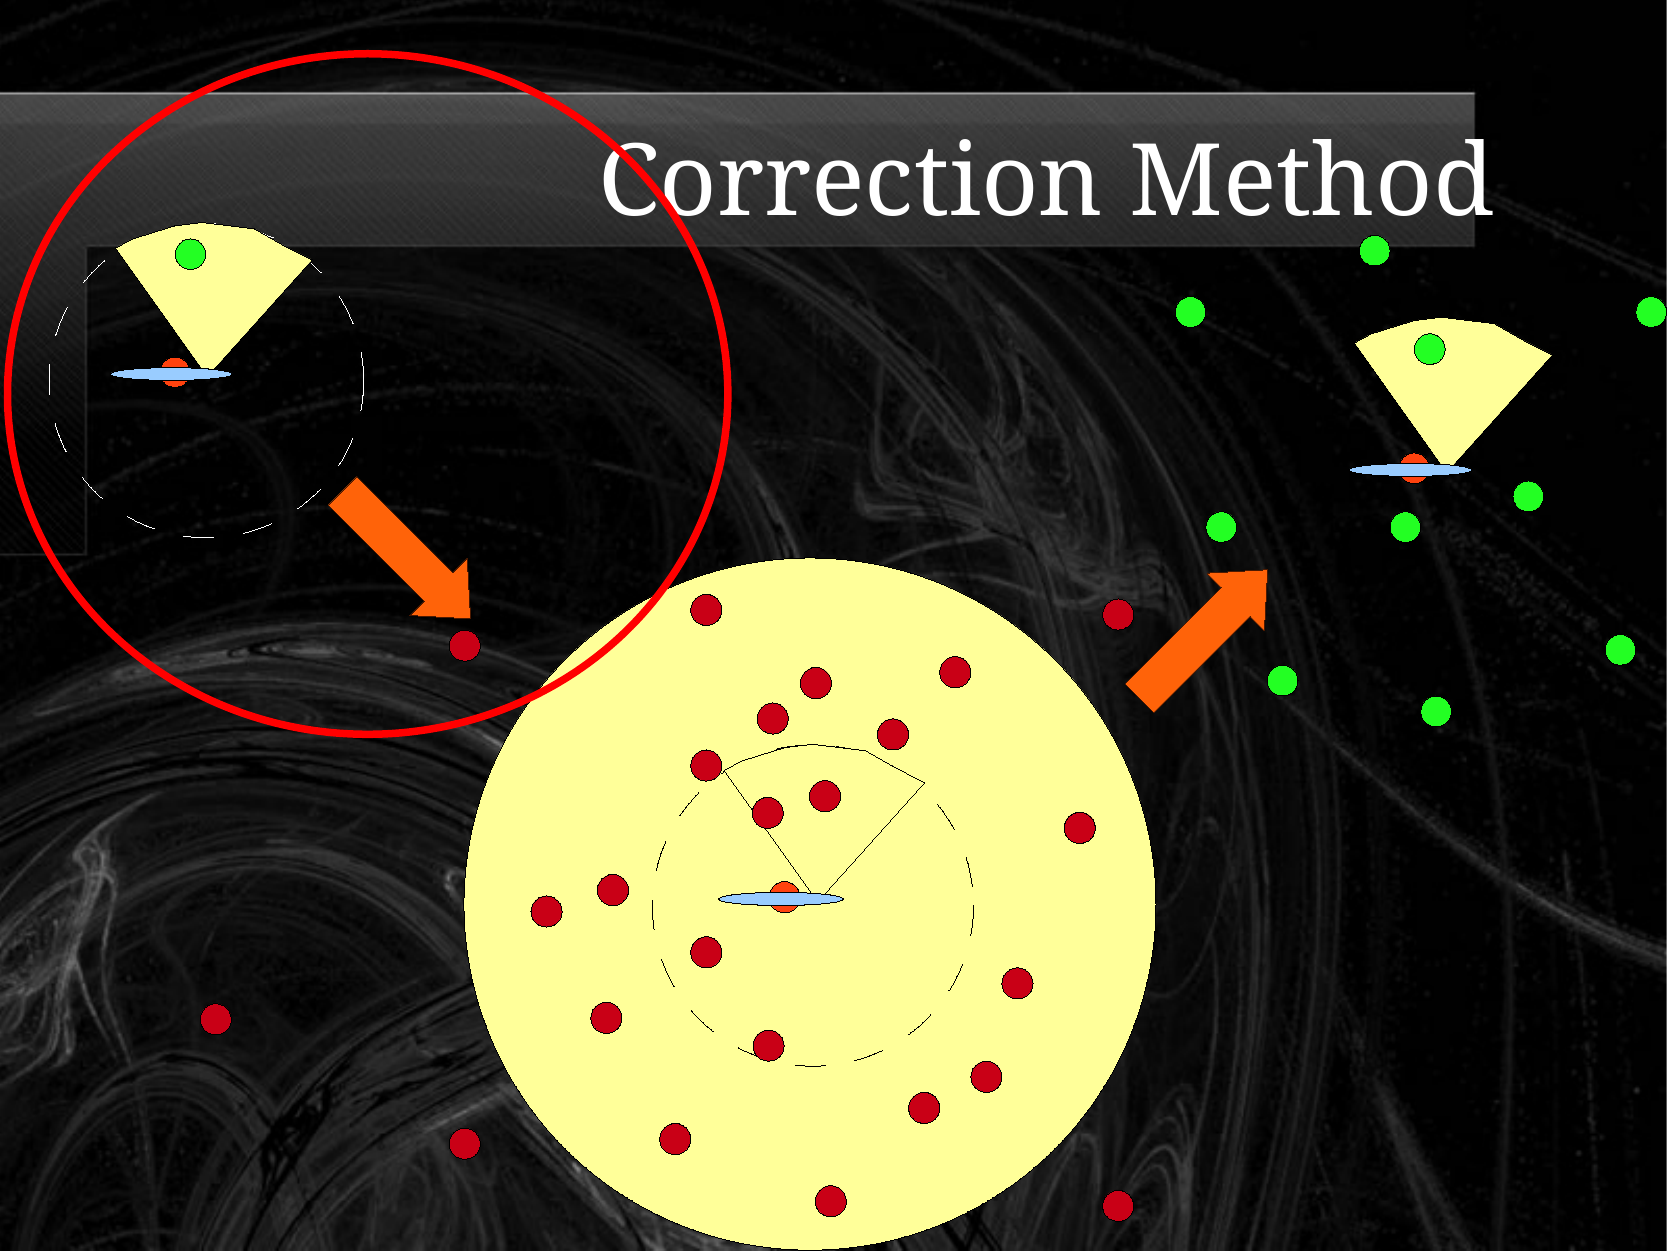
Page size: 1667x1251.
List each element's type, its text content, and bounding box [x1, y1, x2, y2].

text_box [1605, 634, 1636, 666]
text_box [1348, 317, 1553, 484]
text_box [1267, 665, 1299, 696]
text_box [1125, 569, 1268, 713]
text_box [1359, 235, 1391, 266]
text_box [1420, 695, 1452, 727]
text_box [1635, 296, 1667, 328]
text_box [200, 1003, 232, 1035]
text_box [7, 53, 1157, 1251]
text_box [1102, 598, 1134, 631]
text_box [1512, 480, 1544, 512]
text_box [449, 1128, 481, 1160]
picture [0, 0, 1667, 1251]
text_box [1175, 296, 1206, 328]
text_box [1390, 511, 1421, 543]
text_box [1102, 1190, 1134, 1222]
title Correction Method [598, 111, 1511, 262]
text_box [1205, 511, 1237, 543]
